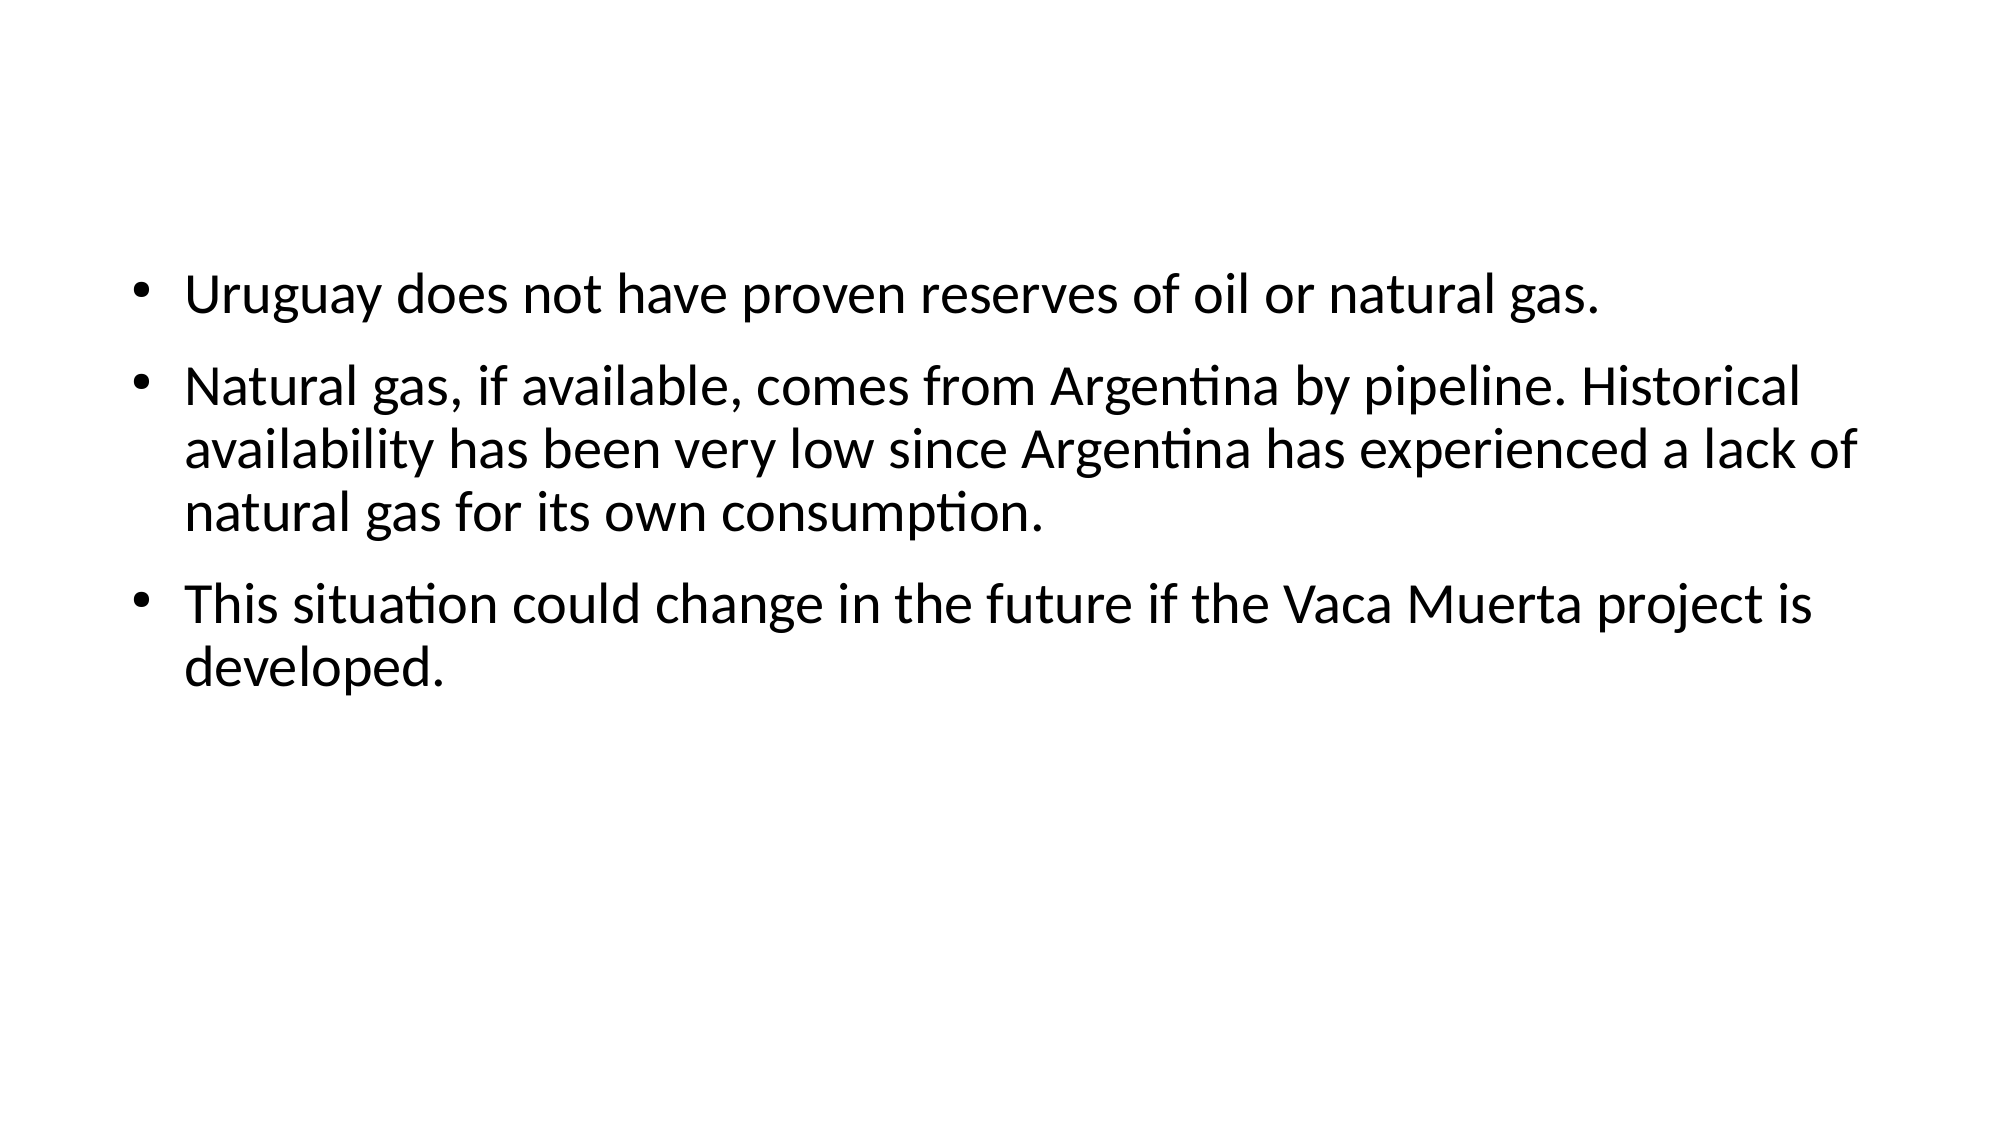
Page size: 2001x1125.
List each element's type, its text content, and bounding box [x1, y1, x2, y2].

list Uruguay does not have proven reserves of oil or natural gas. Natural gas, if available, comes from Argentina by pipeline. Historical availability has been very low since Argentina has experienced a lack of natural gas for its own consumption. This situation could change in the future if the Vaca Muerta project is developed. [113, 263, 1914, 993]
